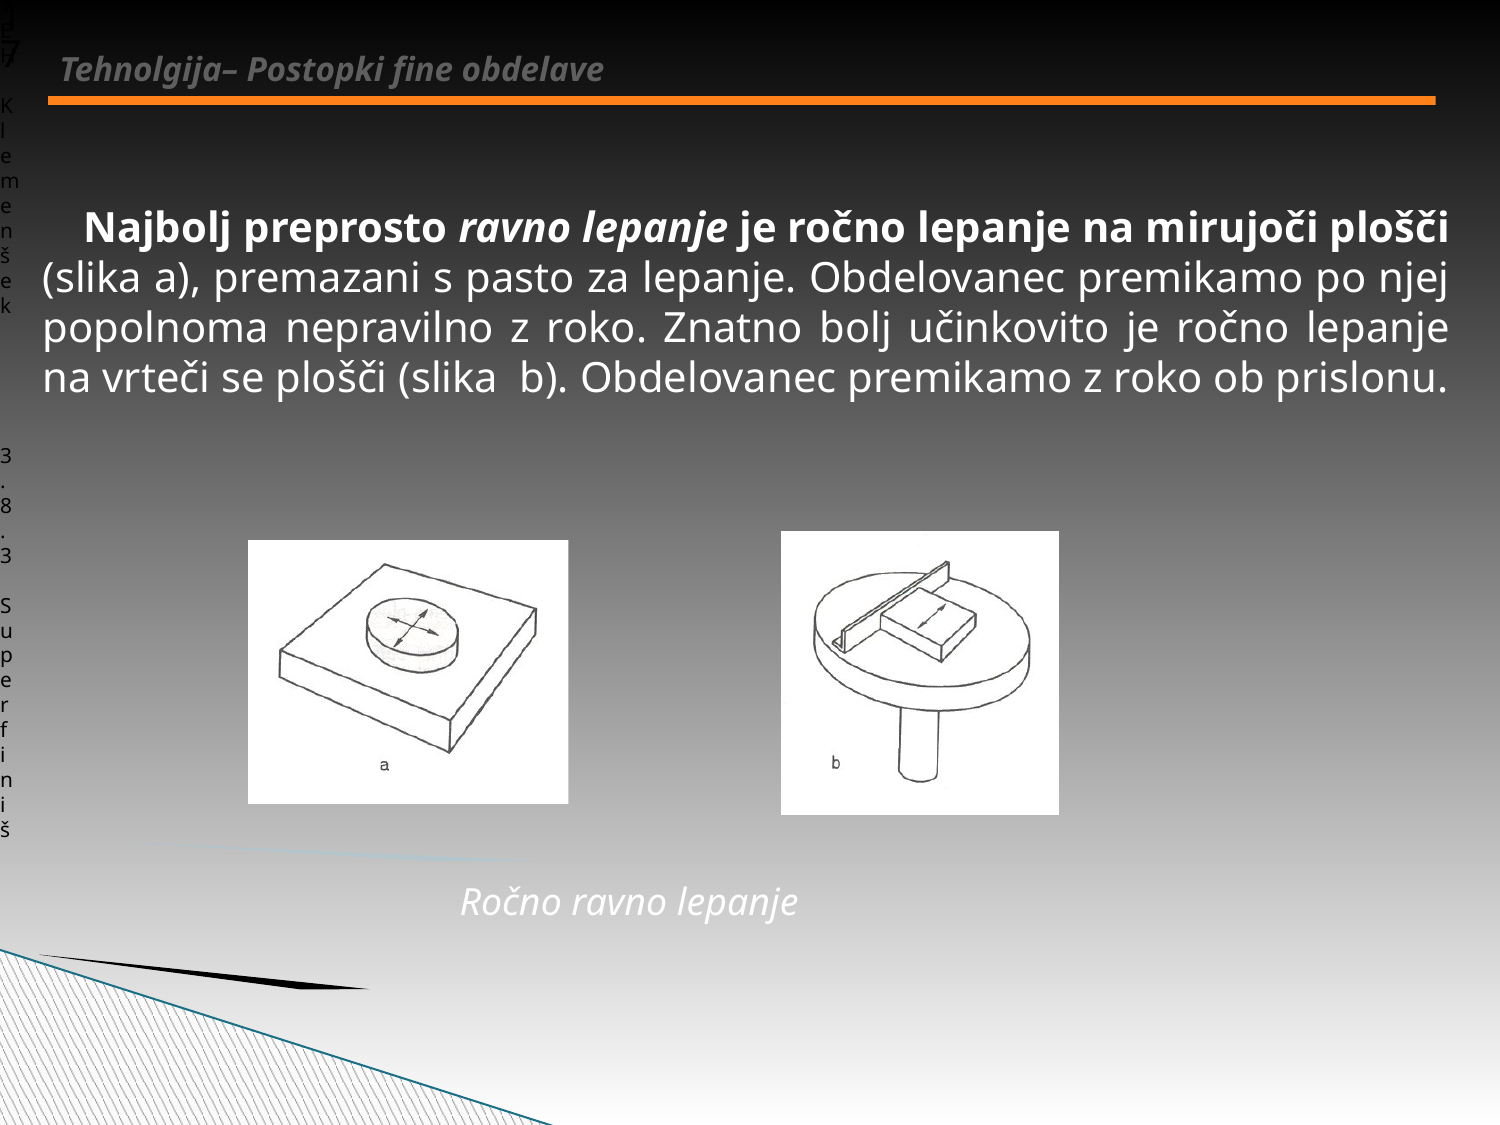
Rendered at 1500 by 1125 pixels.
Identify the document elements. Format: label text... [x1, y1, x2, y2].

text_box Najbolj preprosto ravno lepanje je ročno lepanje na mirujoči plošči (slika a), premazani s pasto za lepanje. Obdelovanec premikamo po njej popolnoma nepravilno z roko. Znatno bolj učinkovito je ročno lepanje na vrteči se plošči (slika b). Obdelovanec premikamo z roko ob prislonu. [27, 192, 1465, 408]
picture [781, 531, 1059, 815]
picture [0, 952, 543, 1125]
text_box Ročno ravno lepanje [435, 870, 878, 931]
picture [248, 540, 569, 804]
